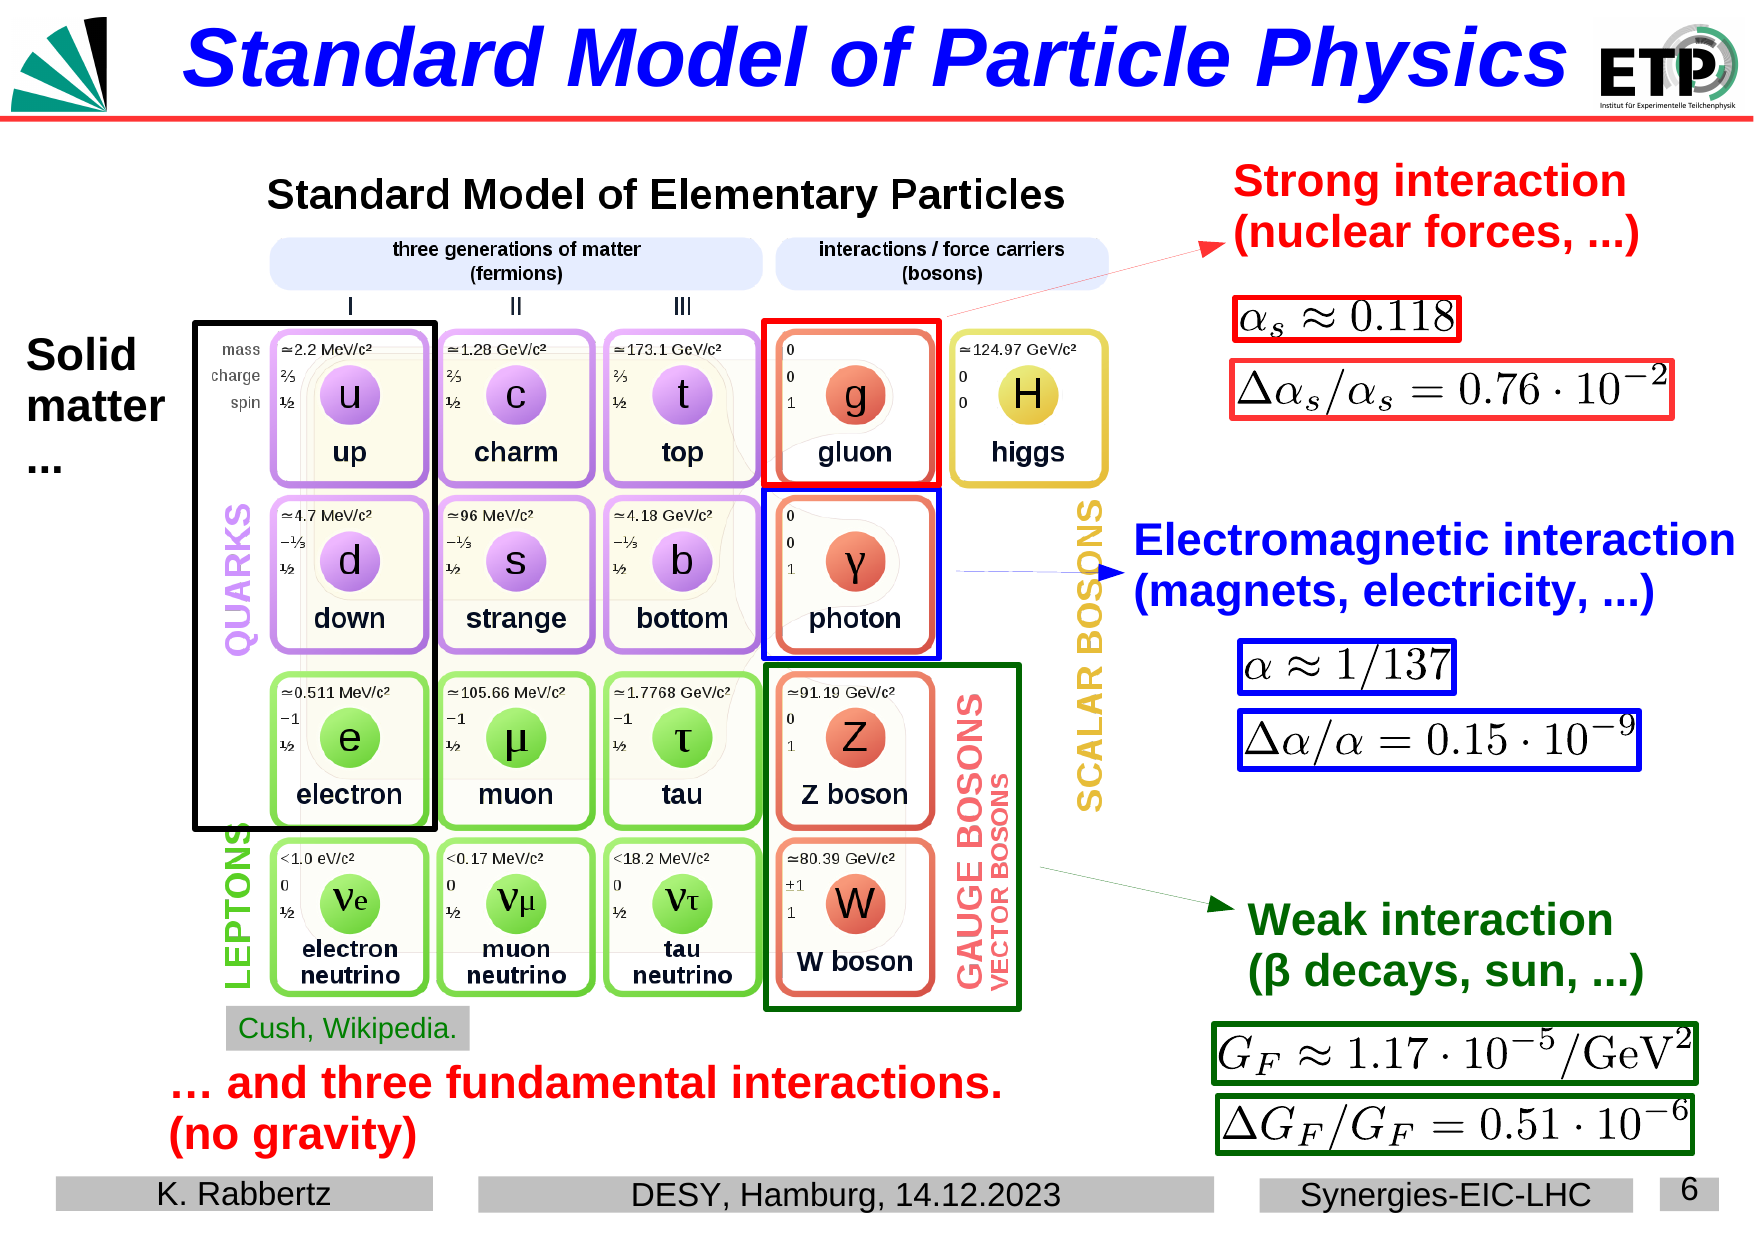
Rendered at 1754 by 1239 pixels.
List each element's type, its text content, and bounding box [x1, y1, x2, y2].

picture [203, 326, 432, 826]
text_box Solid matter ... [13, 323, 178, 489]
picture [1242, 713, 1637, 766]
text_box Cush, Wikipedia. [226, 1005, 470, 1051]
picture [1630, 17, 1745, 112]
text_box Strong interaction (nuclear forces, ...) [1221, 148, 1663, 264]
picture [203, 145, 1128, 1030]
picture [1235, 363, 1669, 416]
picture [1238, 300, 1456, 338]
picture [1243, 644, 1452, 691]
picture [11, 17, 107, 113]
text_box … and three fundamental interactions. (no gravity) [156, 1050, 1016, 1166]
picture [1216, 1026, 1693, 1080]
title Standard Model of Particle Physics [124, 0, 1630, 116]
text_box Weak interaction (β decays, sun, ...) [1235, 887, 1658, 1002]
picture [1220, 1098, 1690, 1151]
text_box Electromagnetic interaction (magnets, electricity, ...) [1121, 507, 1754, 623]
